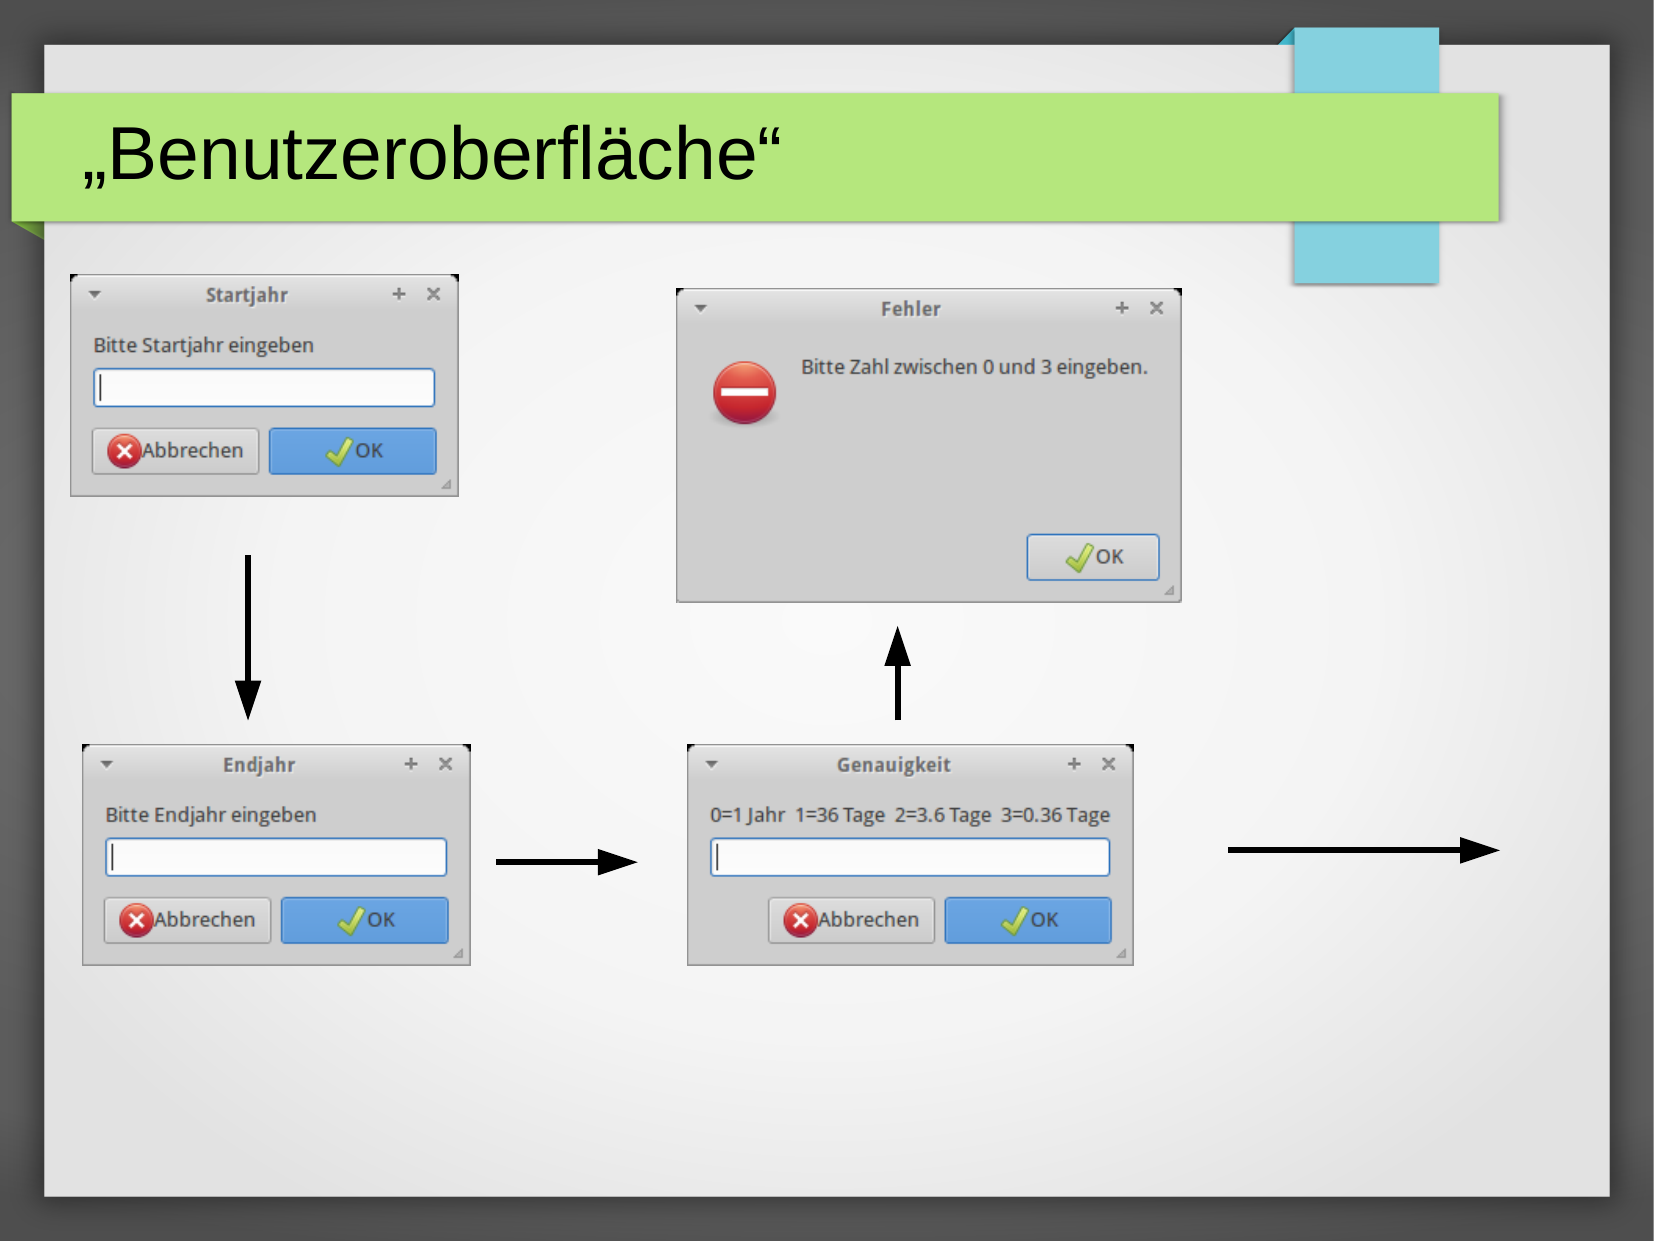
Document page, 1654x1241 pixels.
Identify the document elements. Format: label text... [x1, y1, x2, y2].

title „Benutzeroberfläche“ [82, 94, 1264, 213]
picture [0, 0, 1654, 1241]
